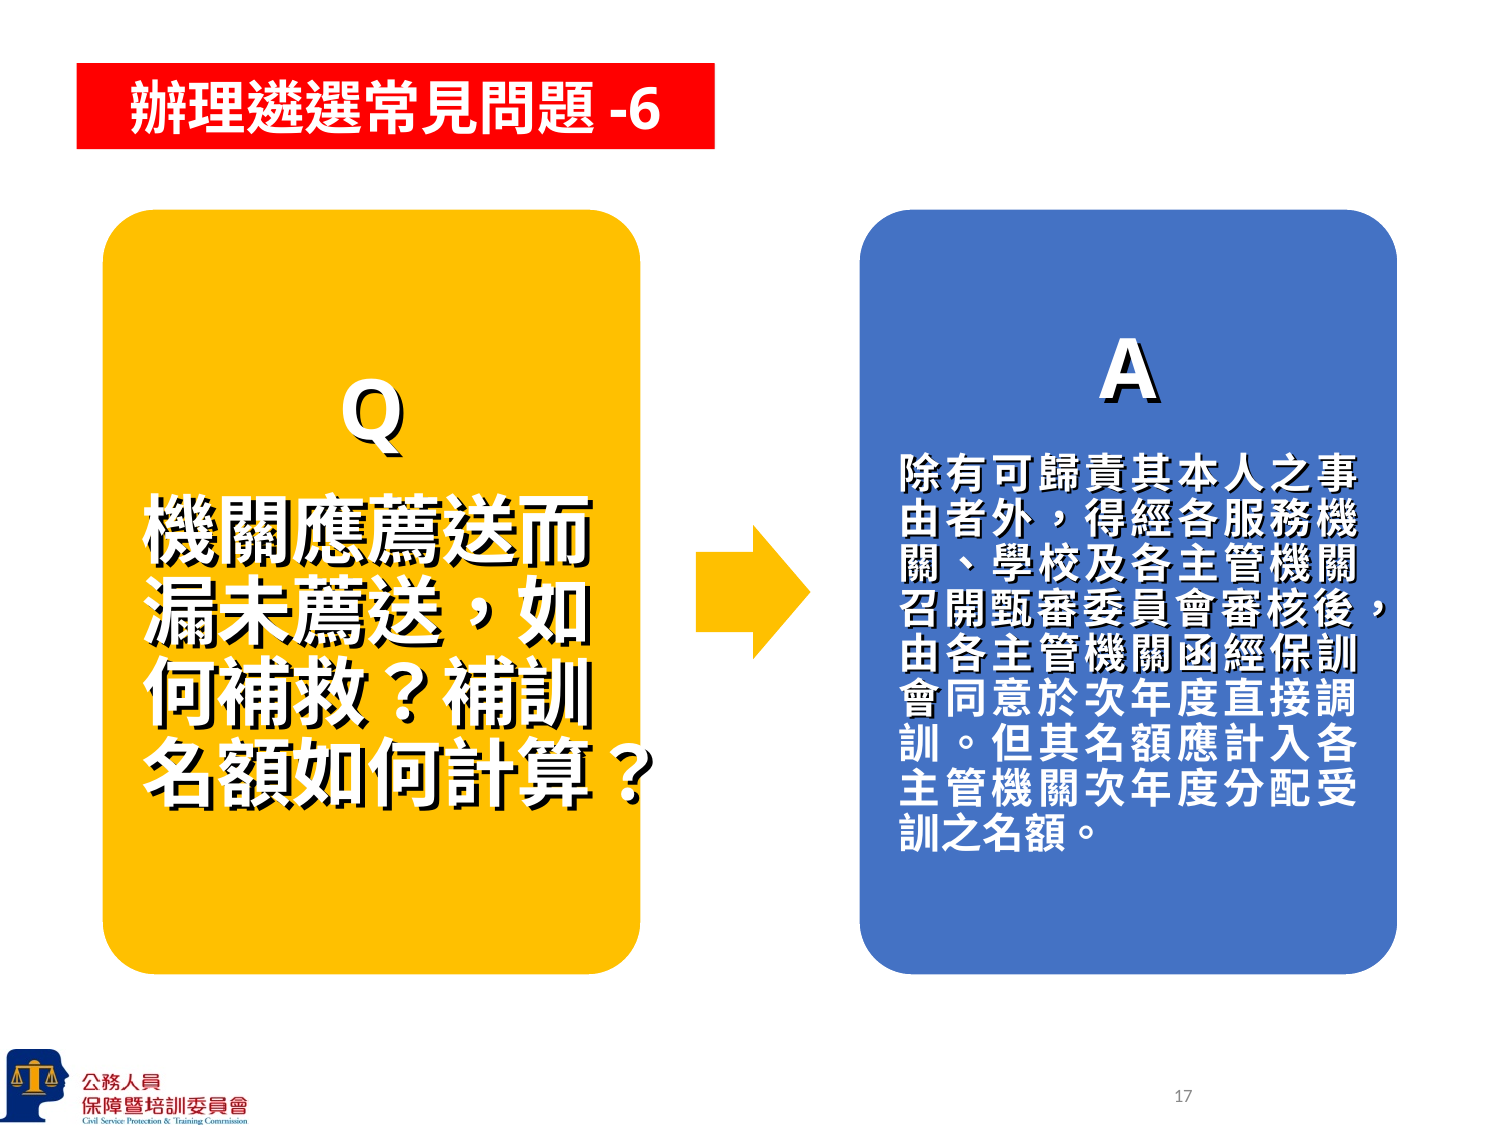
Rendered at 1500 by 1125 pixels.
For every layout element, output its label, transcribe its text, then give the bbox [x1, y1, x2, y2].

text_box A 除有可歸責其本人之事由者外，得經各服務機關、學校及各主管機關召開甄審委員會審核後，由各主管機關函經保訓會同意於次年度直接調訓。但其名額應計入各主管機關次年度分配受訓之名額。 [858, 208, 1399, 976]
text_box 21 [1158, 1065, 1497, 1125]
text_box [695, 525, 811, 660]
text_box Q 機關應薦送而漏未薦送，如何補救？補訓名額如何計算？ [101, 208, 642, 976]
text_box 辦理遴選常見問題-6 [76, 63, 715, 150]
